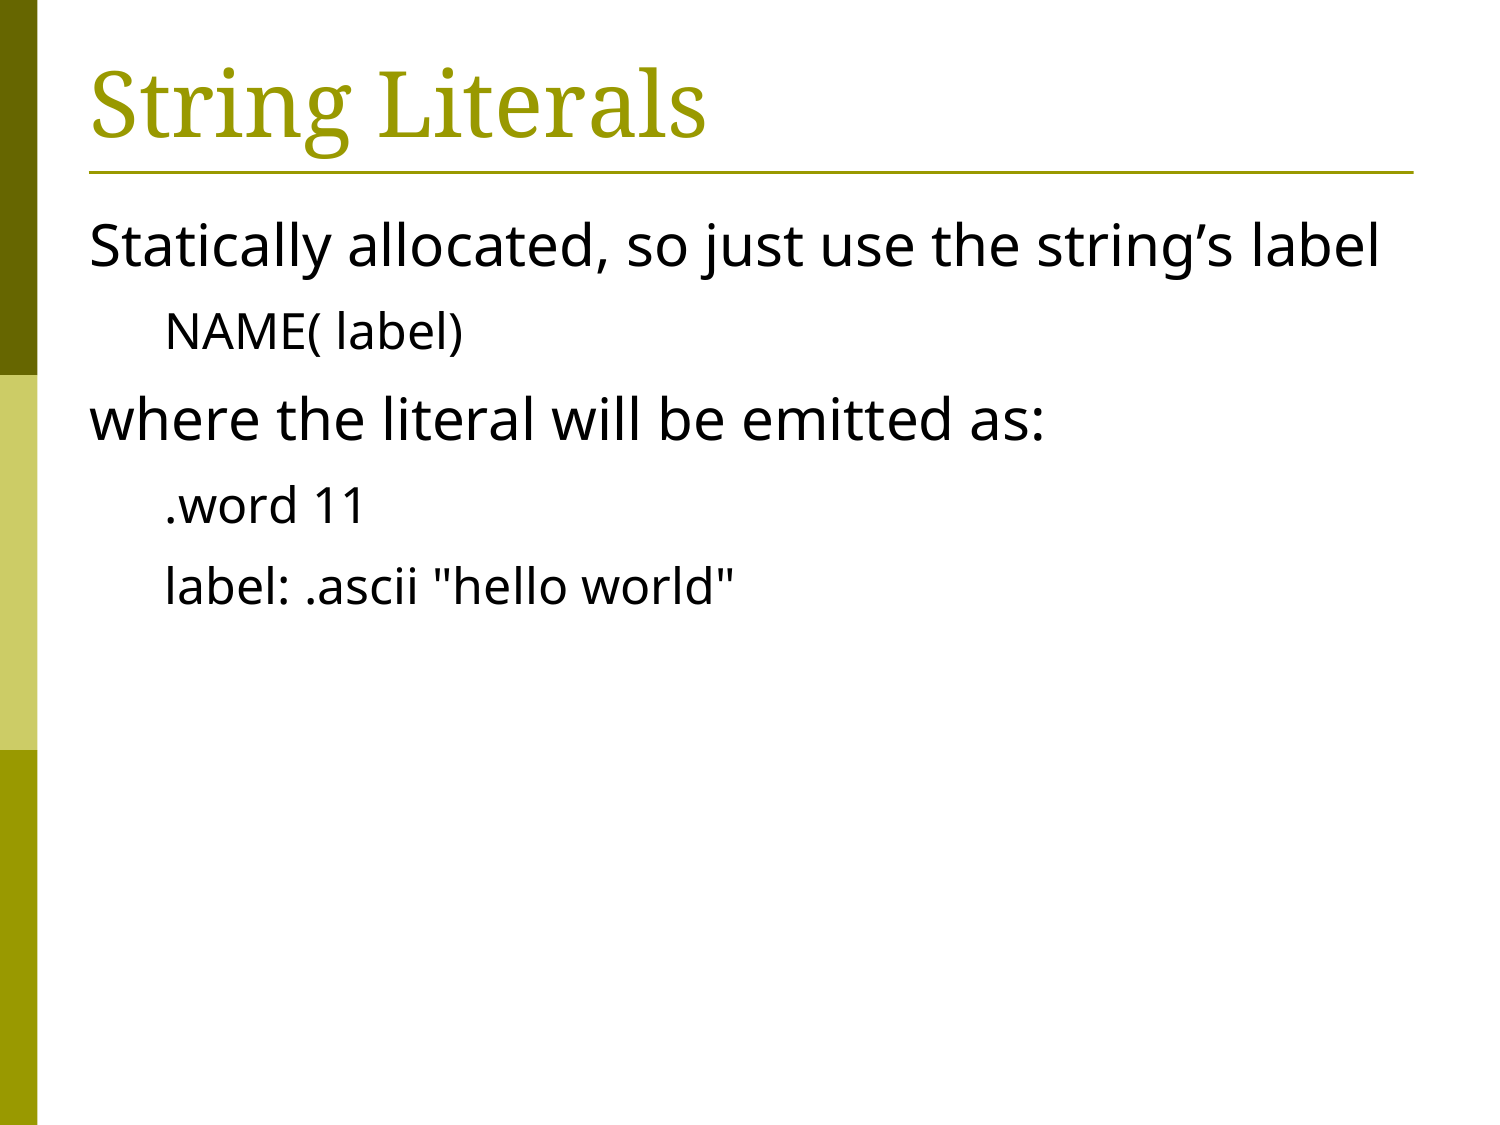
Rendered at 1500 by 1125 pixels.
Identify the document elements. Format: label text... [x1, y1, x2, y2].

list Statically allocated, so just use the string’s label NAME( label) where the literal will be emitted as: .word 11 label: .ascii "hello world" [75, 196, 1426, 1006]
title String Literals [75, 45, 1426, 173]
